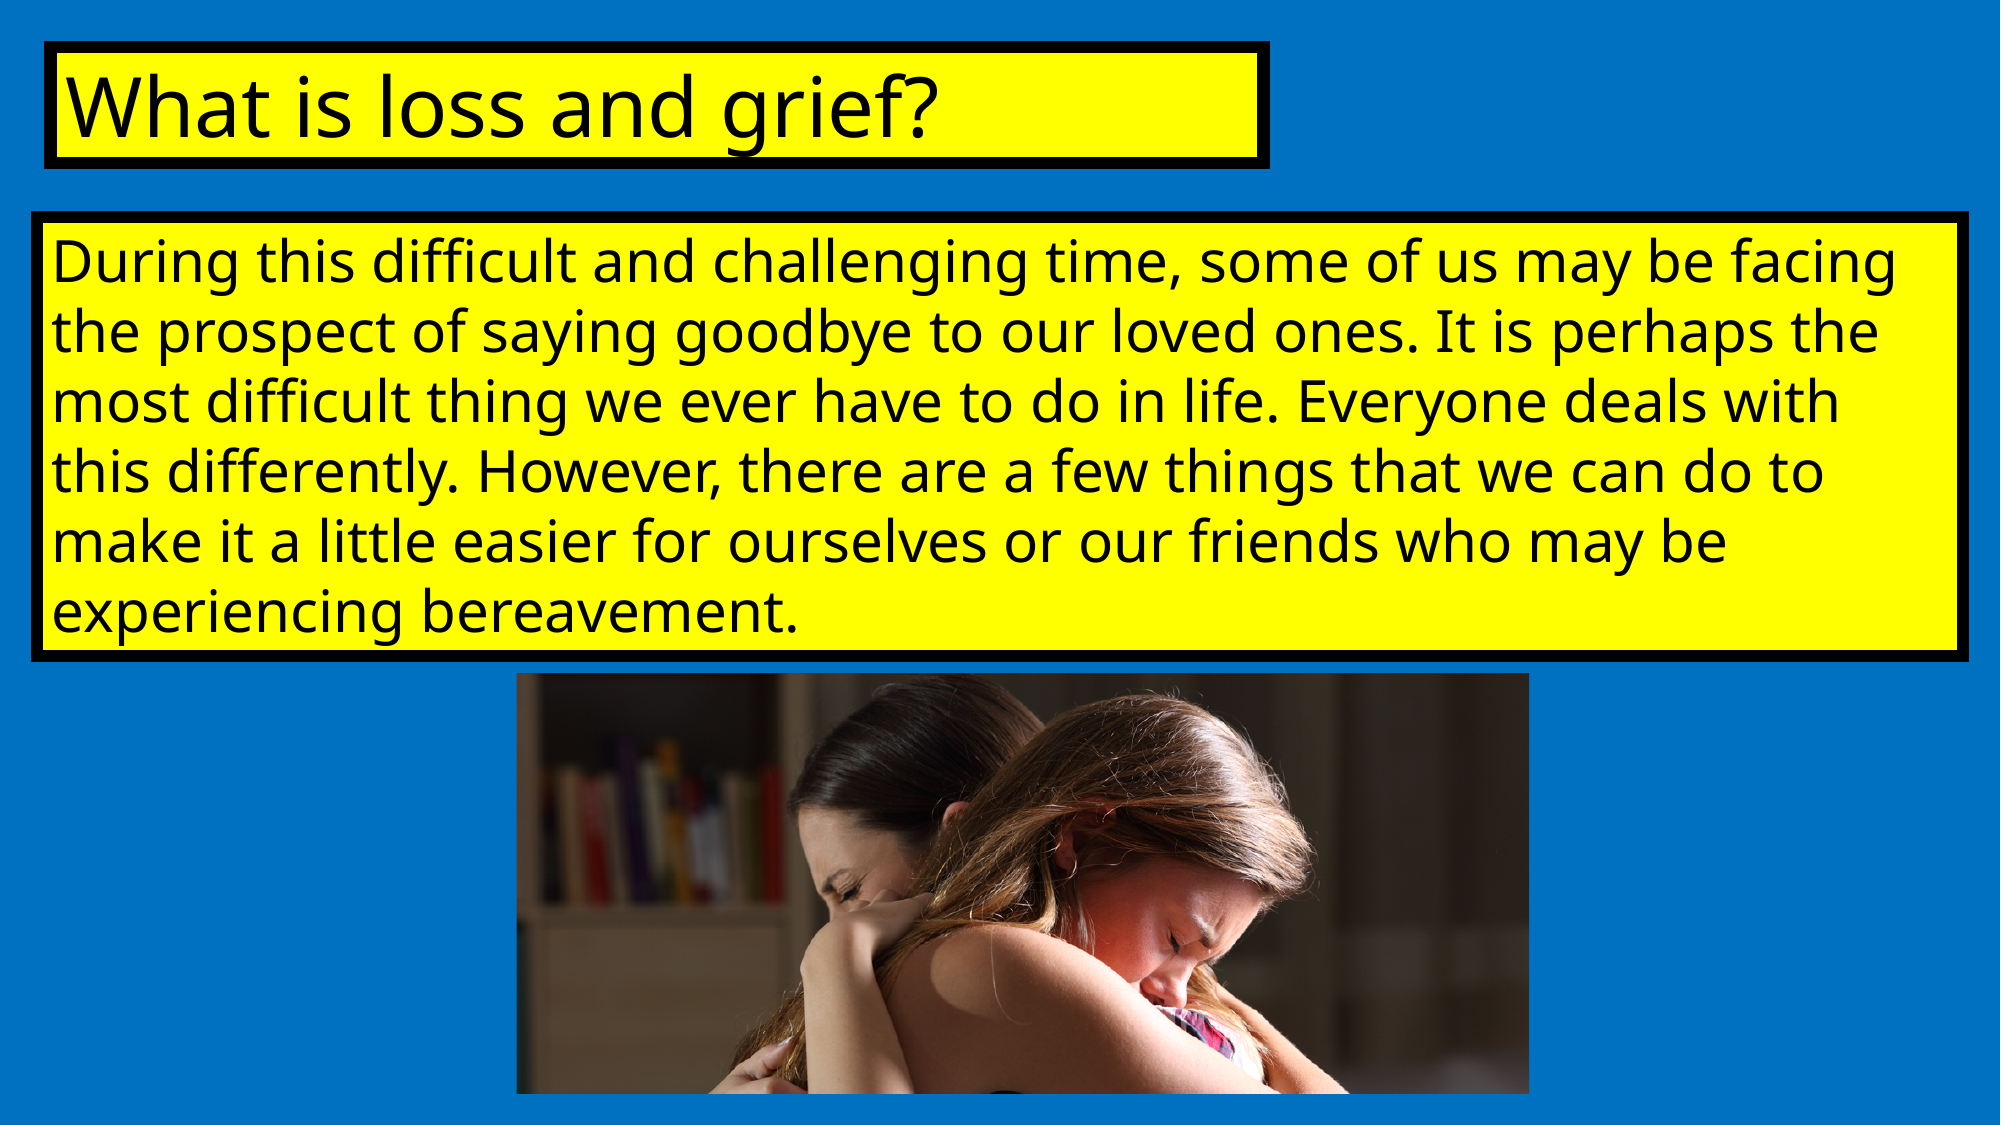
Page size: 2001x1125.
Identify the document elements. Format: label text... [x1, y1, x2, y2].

picture [516, 673, 1530, 1094]
text_box During this difficult and challenging time, some of us may be facing the prospect of saying goodbye to our loved ones. It is perhaps the most difficult thing we ever have to do in life. Everyone deals with this differently. However, there are a few things that we can do to make it a little easier for ourselves or our friends who may be experiencing bereavement. [36, 216, 1964, 657]
text_box What is loss and grief? [50, 46, 1264, 163]
